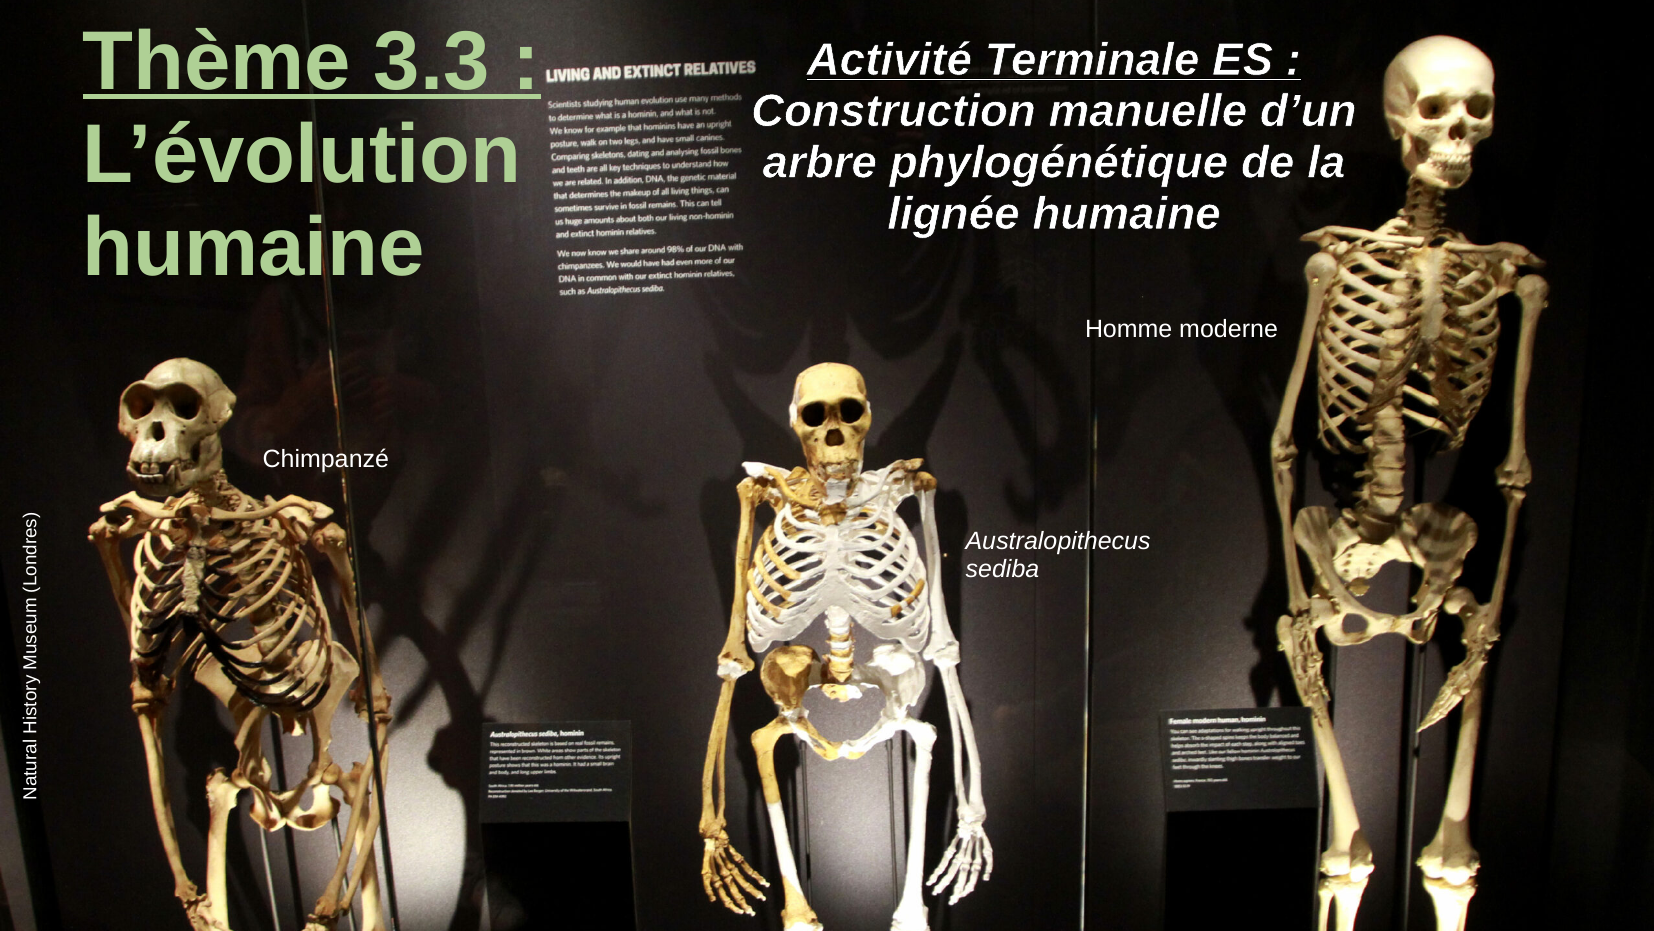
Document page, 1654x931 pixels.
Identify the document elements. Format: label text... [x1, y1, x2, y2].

text_box Homme moderne [1057, 307, 1294, 367]
text_box Natural History Museum (Londres) [11, 474, 69, 815]
text_box Australopithecus sediba [950, 519, 1188, 591]
title Thème 3.3 : L’évolution humaine [82, 0, 562, 340]
picture [0, 0, 1654, 931]
text_box Chimpanzé [248, 437, 485, 497]
subtitle Activité Terminale ES : Construction manuelle d’un arbre phylogénétique de la lignée humaine [744, 11, 1365, 260]
